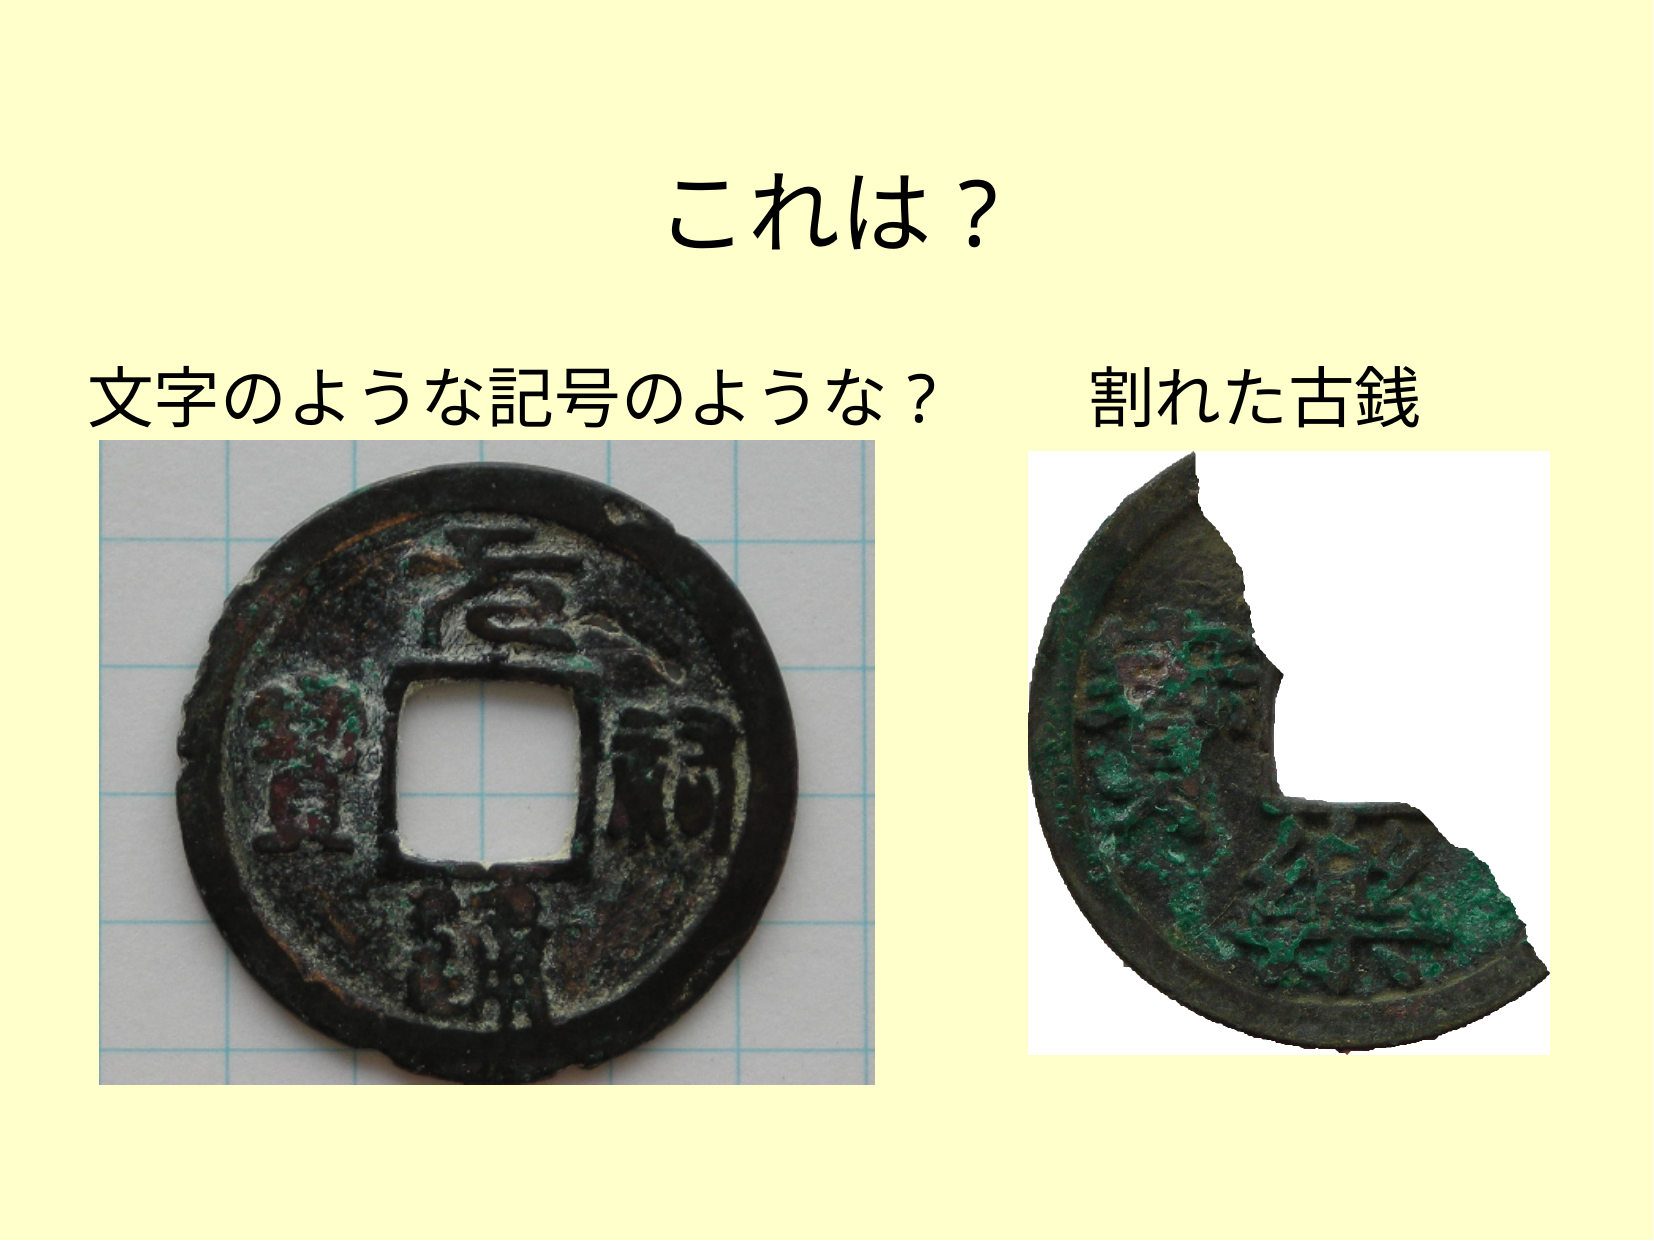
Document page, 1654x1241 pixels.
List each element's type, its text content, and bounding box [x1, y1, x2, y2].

picture [99, 440, 875, 1085]
picture [1028, 451, 1550, 1055]
title これは? [121, 102, 1534, 311]
list 文字のような記号のような? 割れた古銭 [16, 344, 1534, 1149]
